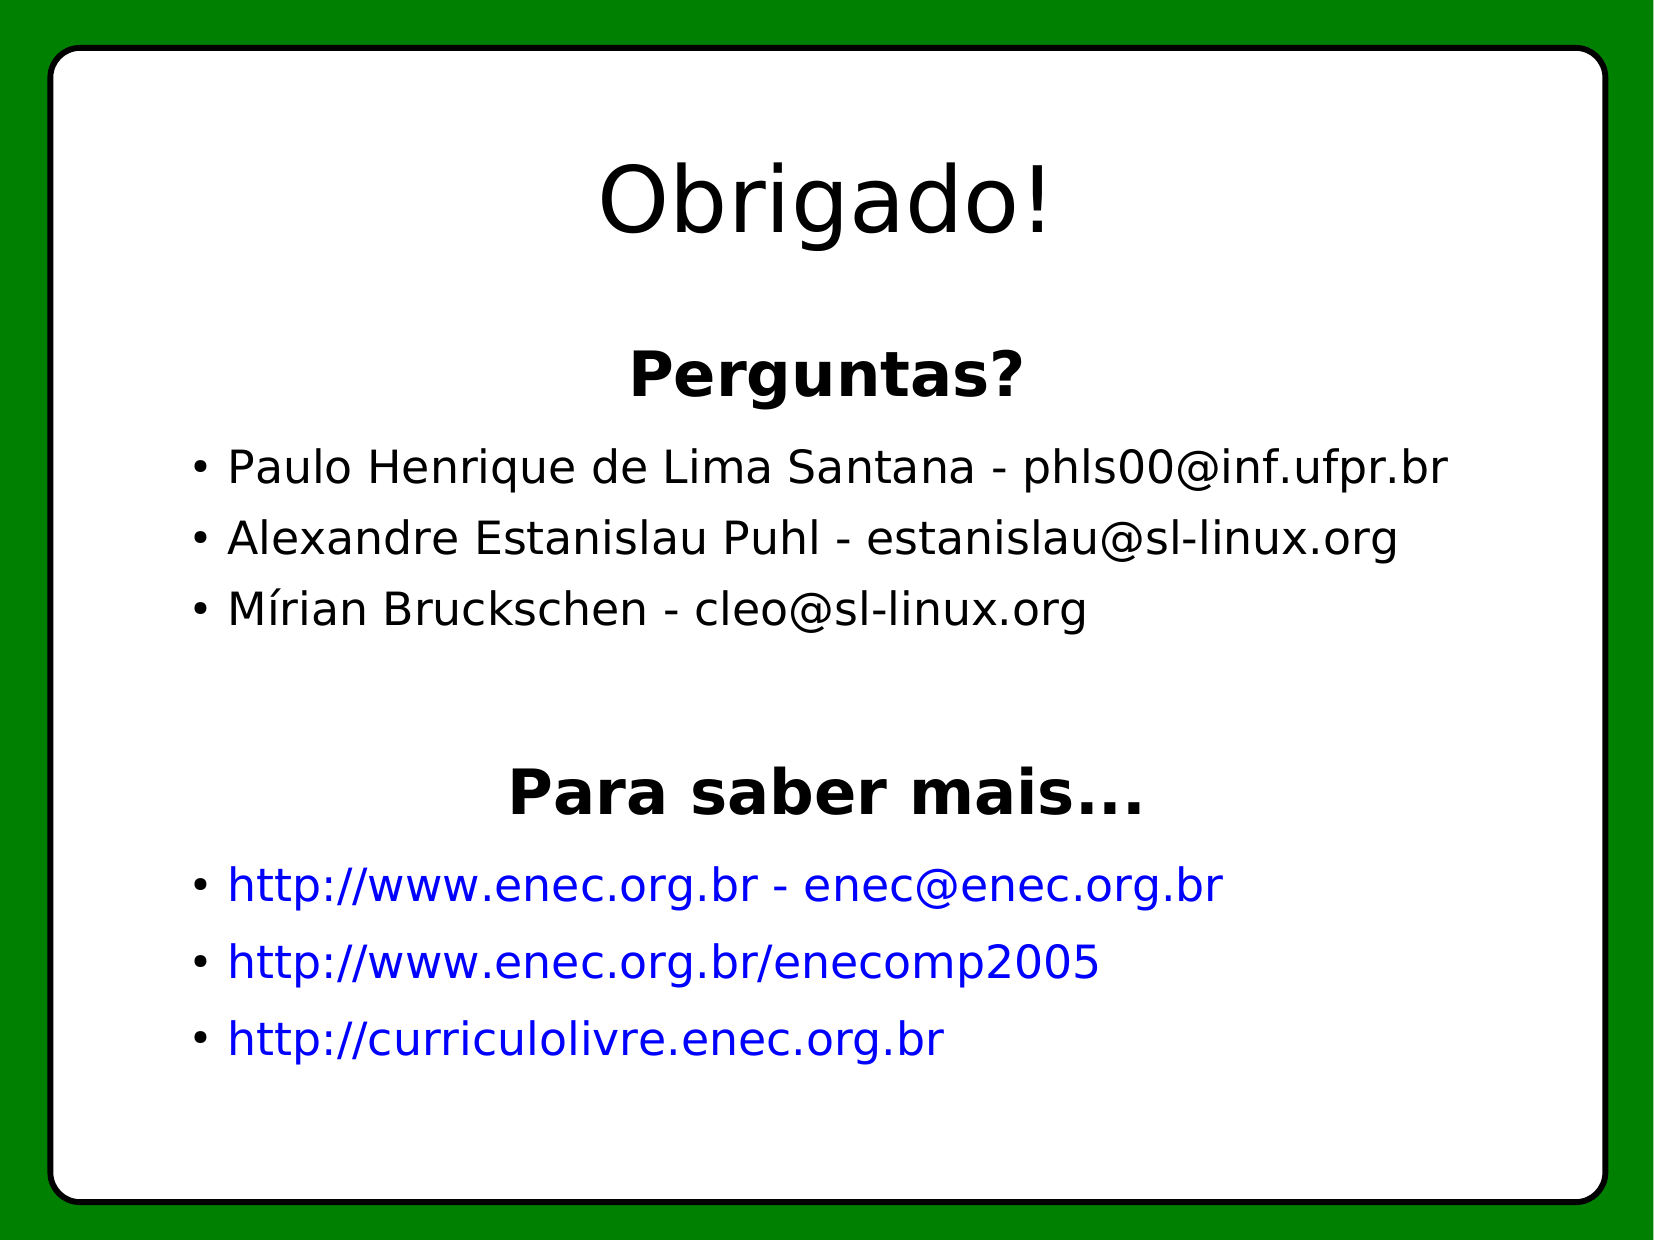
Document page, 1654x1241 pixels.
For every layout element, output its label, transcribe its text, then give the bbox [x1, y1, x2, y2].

list Perguntas? Paulo Henrique de Lima Santana - phls00@inf.ufpr.br Alexandre Estanislau Puhl - estanislau@sl-linux.org Mírian Bruckschen - cleo@sl-linux.org Para saber mais... http://www.enec.org.br - enec@enec.org.br http://www.enec.org.br/enecomp2005 http://curriculolivre.enec.org.br [121, 338, 1534, 1121]
title Obrigado! [121, 97, 1534, 305]
